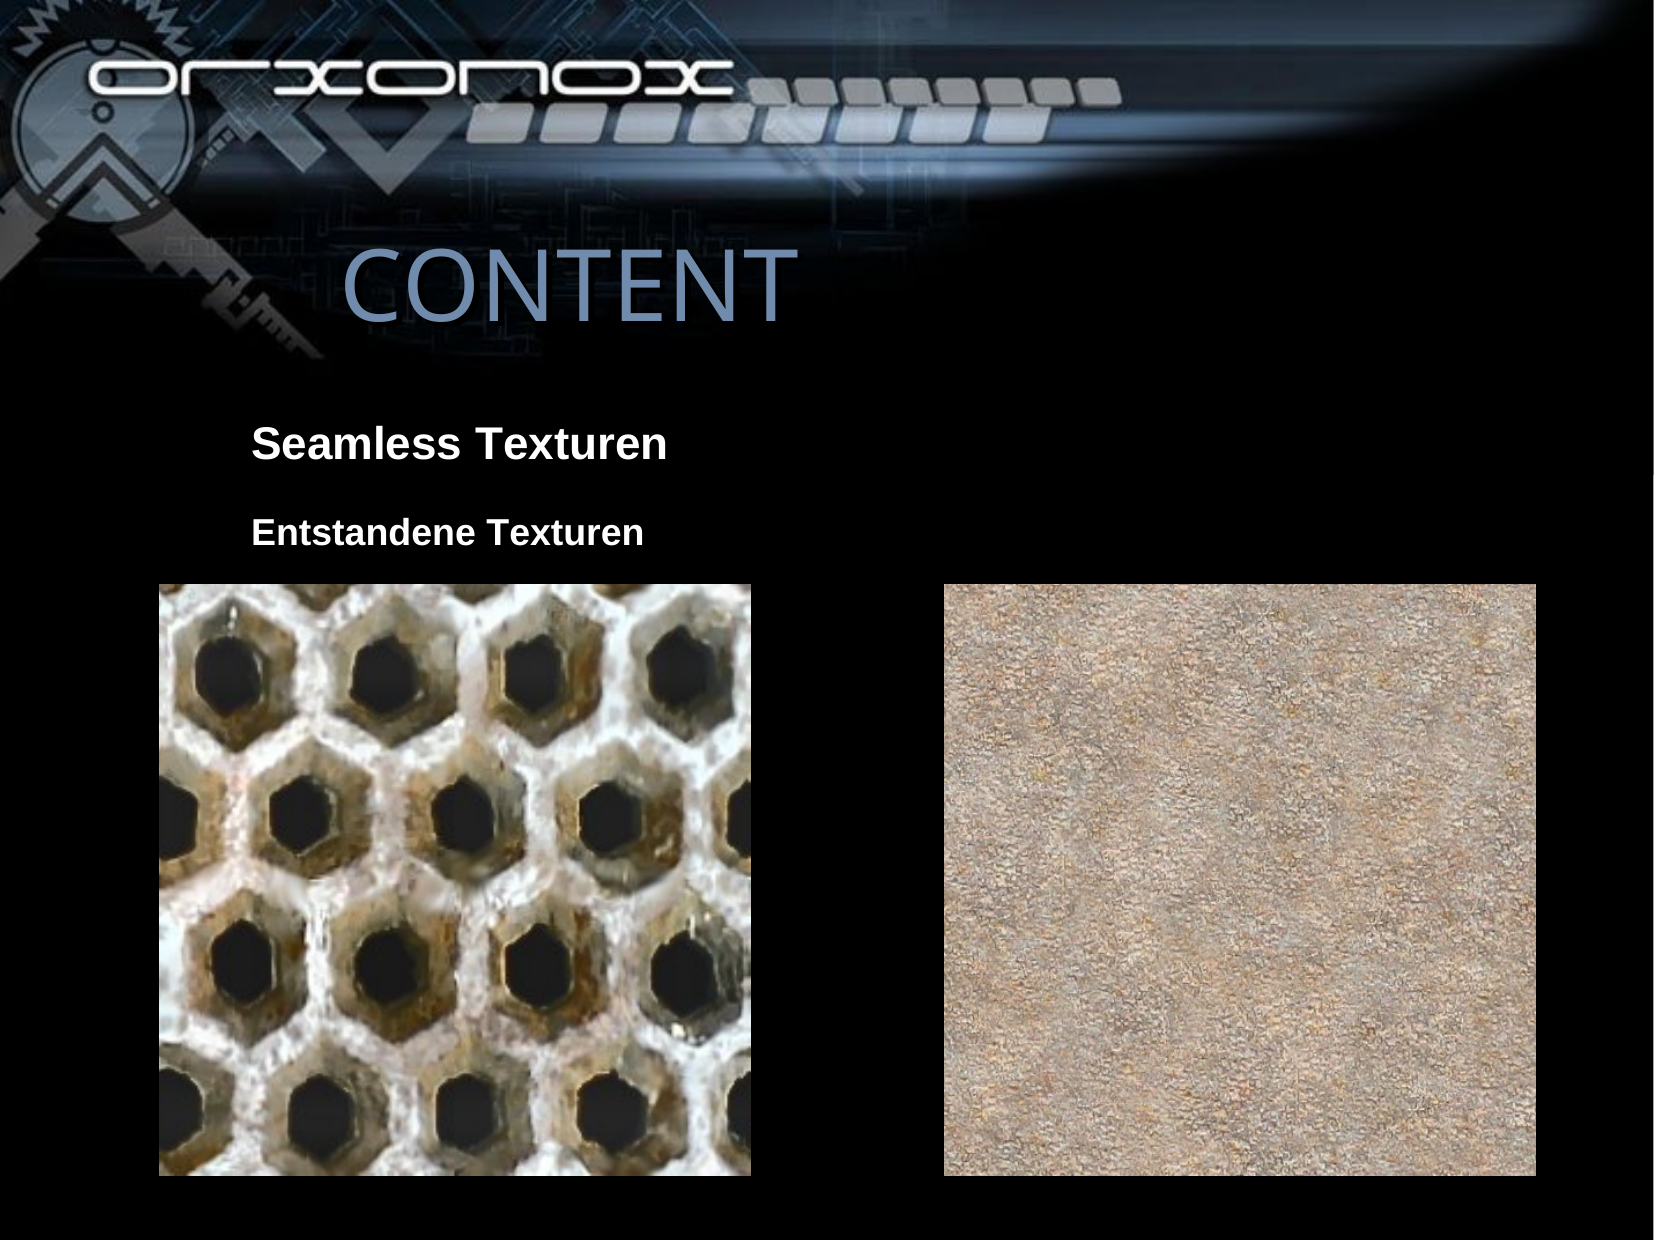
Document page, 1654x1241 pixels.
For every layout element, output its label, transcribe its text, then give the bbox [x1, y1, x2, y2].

text_box CONTENT [324, 206, 1565, 262]
text_box Seamless Texturen Entstandene Texturen [236, 410, 684, 562]
picture [944, 584, 1536, 1176]
picture [0, 0, 1654, 475]
picture [159, 584, 751, 1176]
